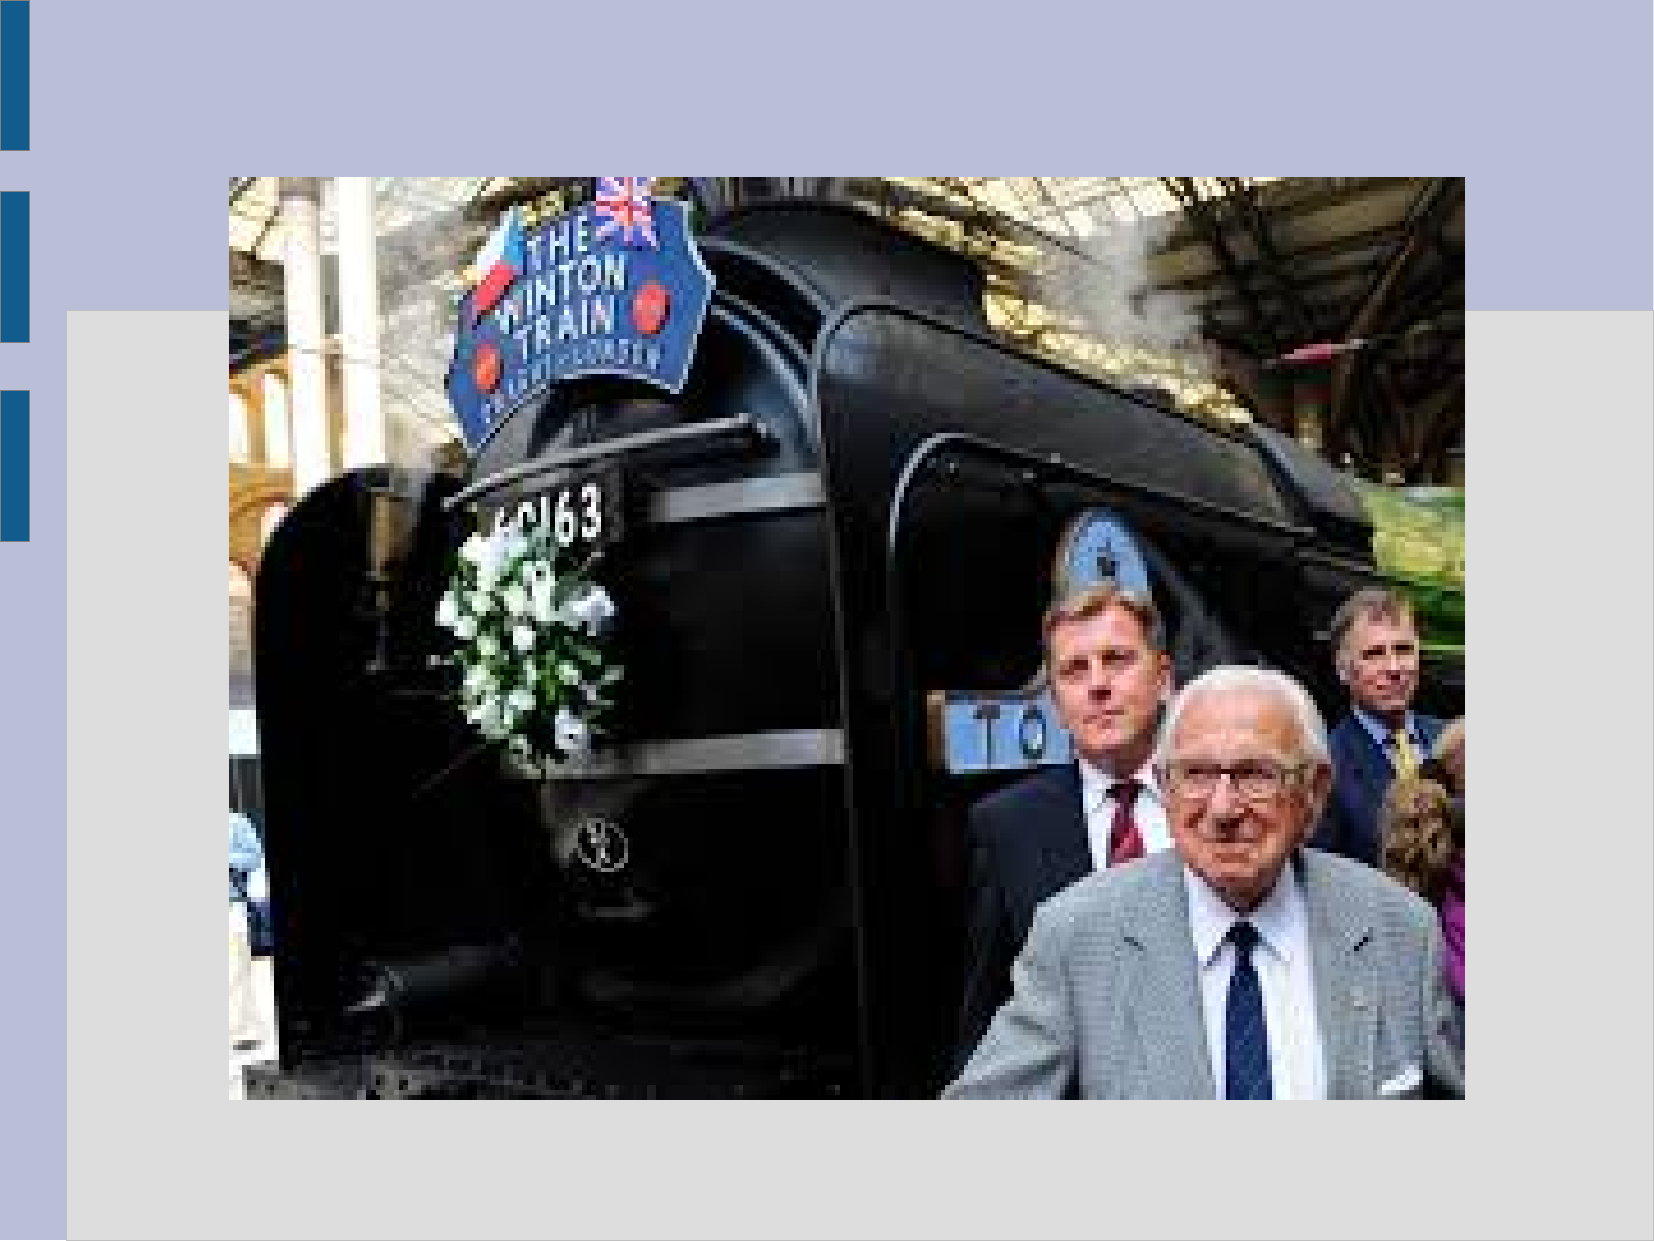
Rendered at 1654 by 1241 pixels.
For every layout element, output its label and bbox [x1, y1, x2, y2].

picture [229, 177, 1465, 1100]
